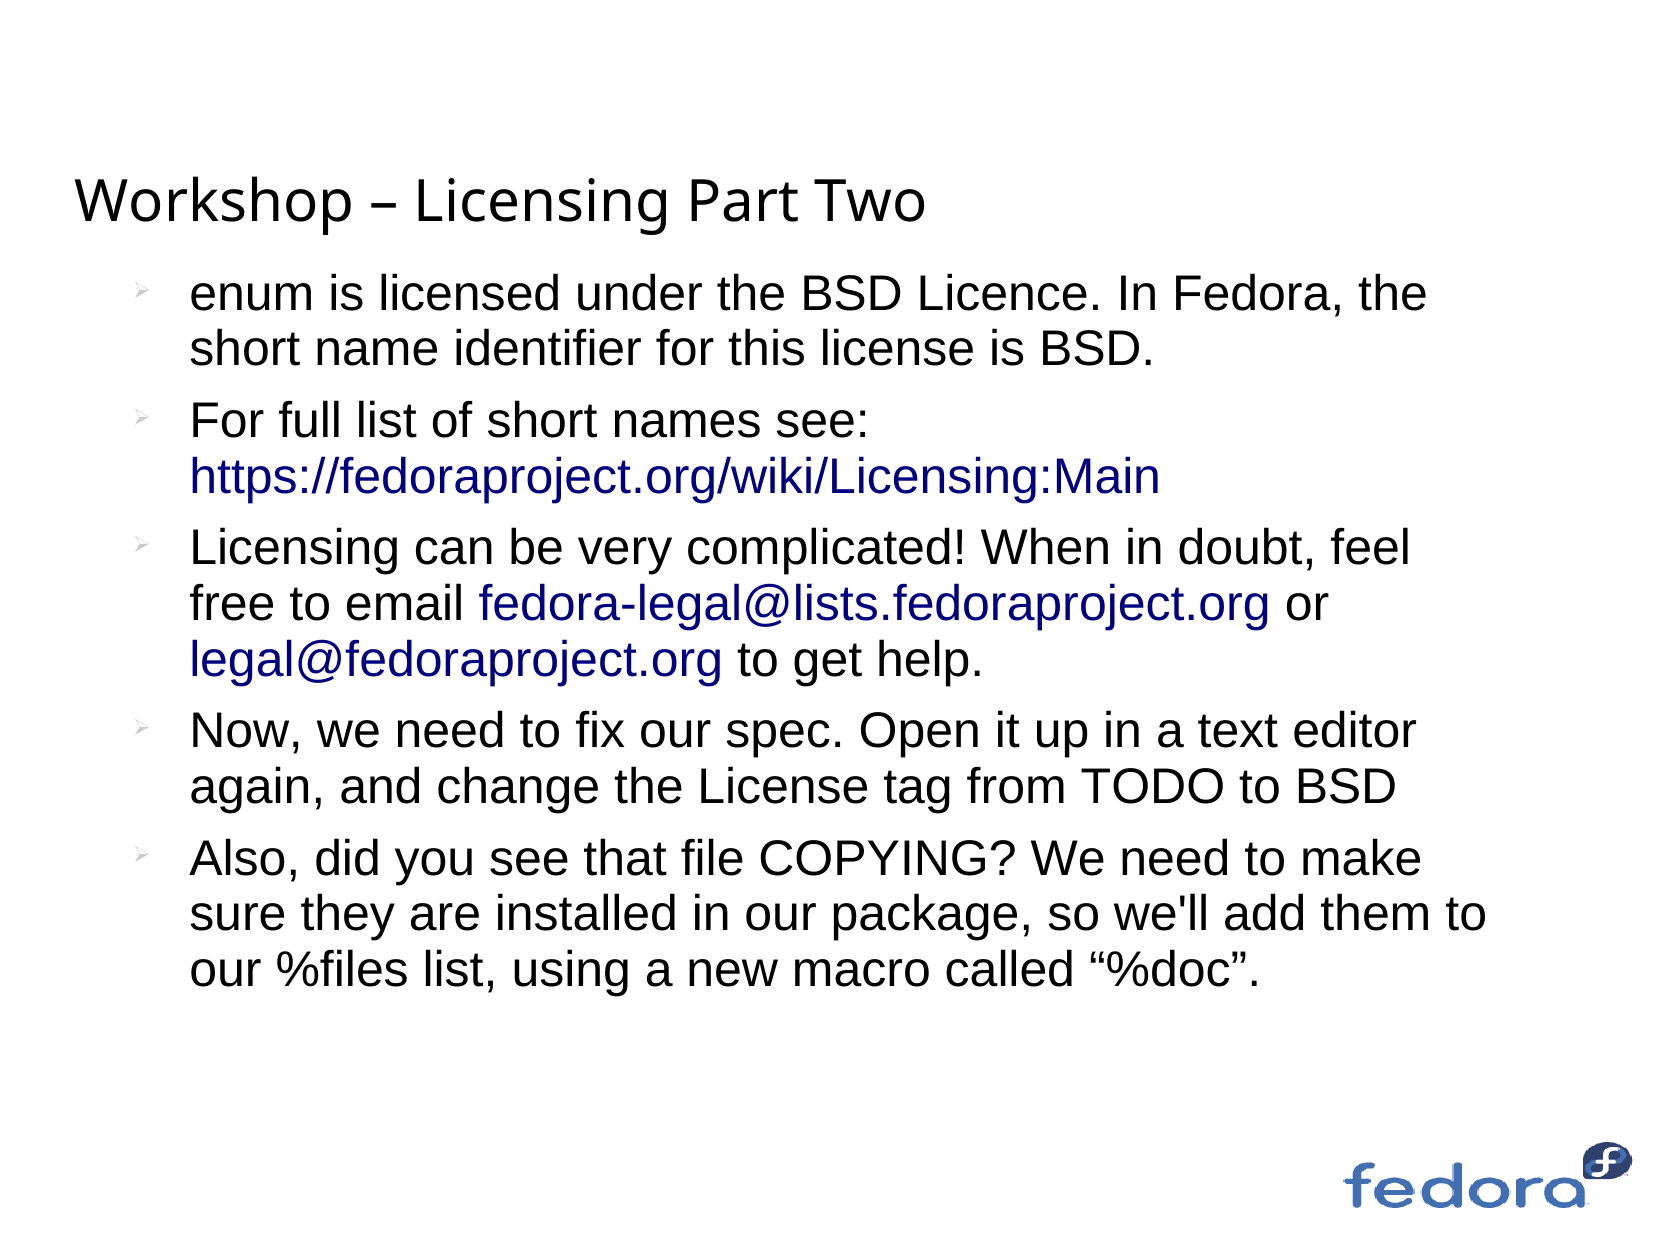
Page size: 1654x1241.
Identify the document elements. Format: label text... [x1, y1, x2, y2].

picture [1332, 1124, 1651, 1227]
title Workshop – Licensing Part Two [74, 140, 1506, 259]
list enum is licensed under the BSD Licence. In Fedora, the short name identifier for this license is BSD. For full list of short names see: https://fedoraproject.org/wiki/Licensing:Main Licensing can be very complicated! When in doubt, feel free to email fedora-legal@lists.fedoraproject.org or legal@fedoraproject.org to get help. Now, we need to fix our spec. Open it up in a text editor again, and change the License tag from TODO to BSD Also, did you see that file COPYING? We need to make sure they are installed in our package, so we'll add them to our %files list, using a new macro called “%doc”. [77, 264, 1500, 1174]
